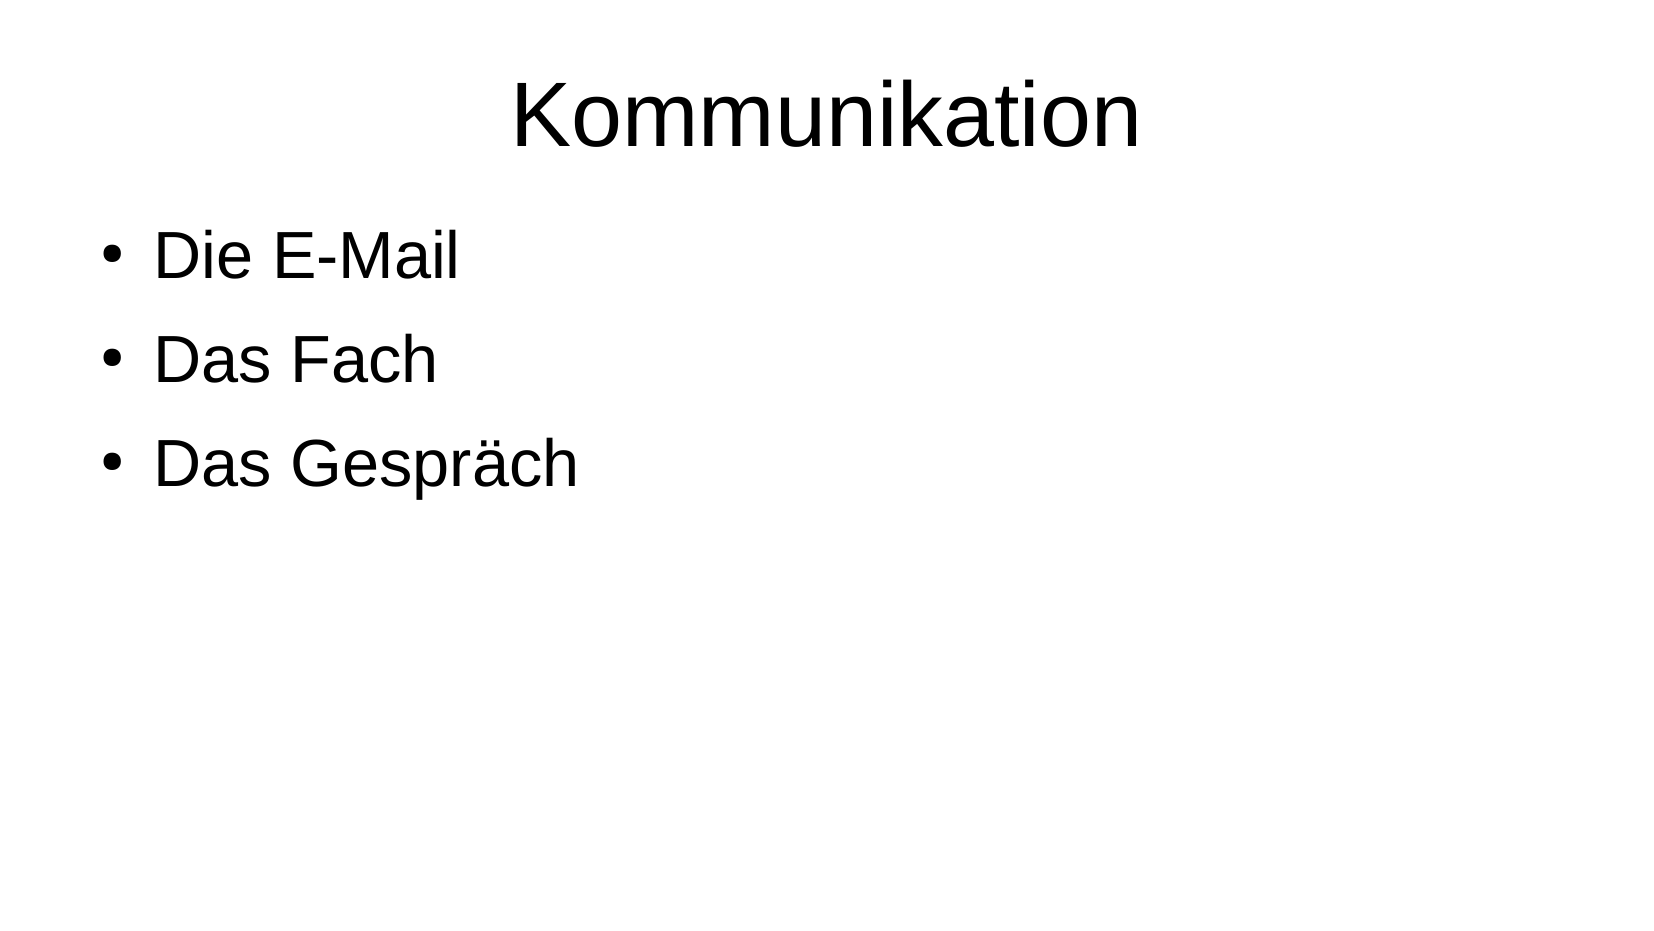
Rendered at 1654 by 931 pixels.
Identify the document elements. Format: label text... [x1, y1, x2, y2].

title Kommunikation [82, 37, 1571, 193]
list Die E-Mail Das Fach Das Gespräch [82, 217, 1571, 758]
